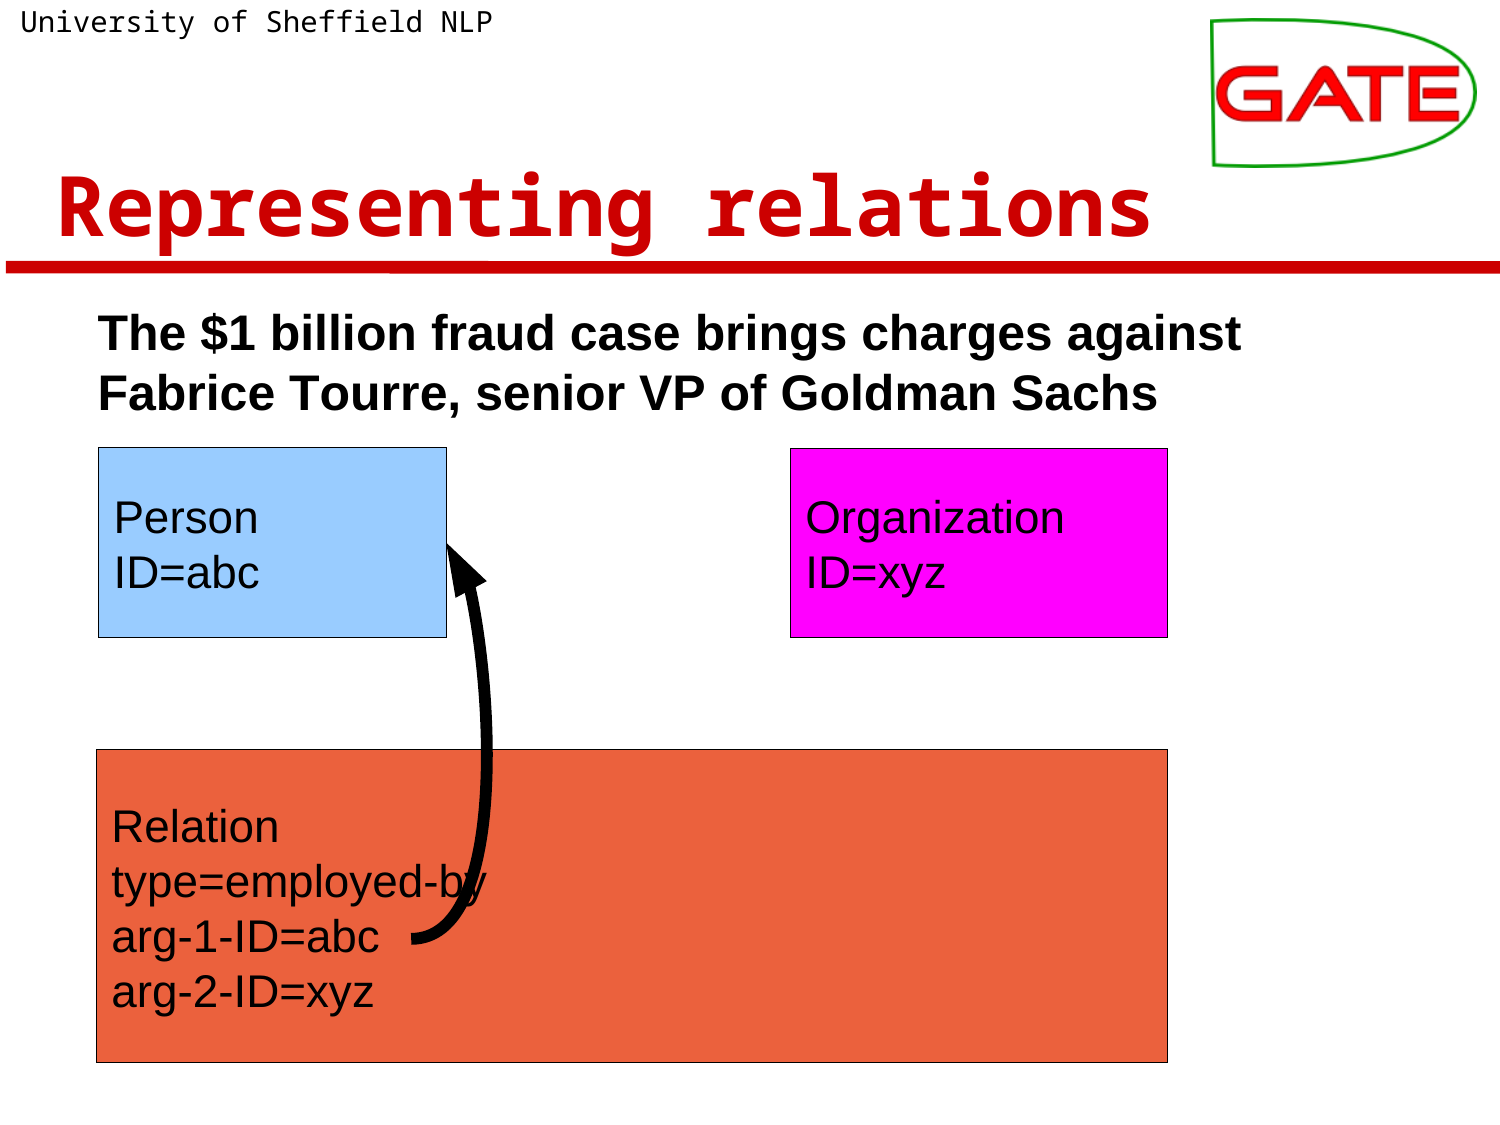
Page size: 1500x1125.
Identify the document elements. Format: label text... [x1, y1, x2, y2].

title Representing relations [41, 30, 1391, 262]
text_box Person ID=abc [98, 447, 447, 638]
text_box Relation type=employed-by arg-1-ID=abc arg-2-ID=xyz [96, 749, 1168, 1063]
text_box Organization ID=xyz [790, 448, 1168, 638]
picture [1210, 18, 1477, 168]
text_box The $1 billion fraud case brings charges against Fabrice Tourre, senior VP of Goldman Sachs [83, 293, 1263, 429]
